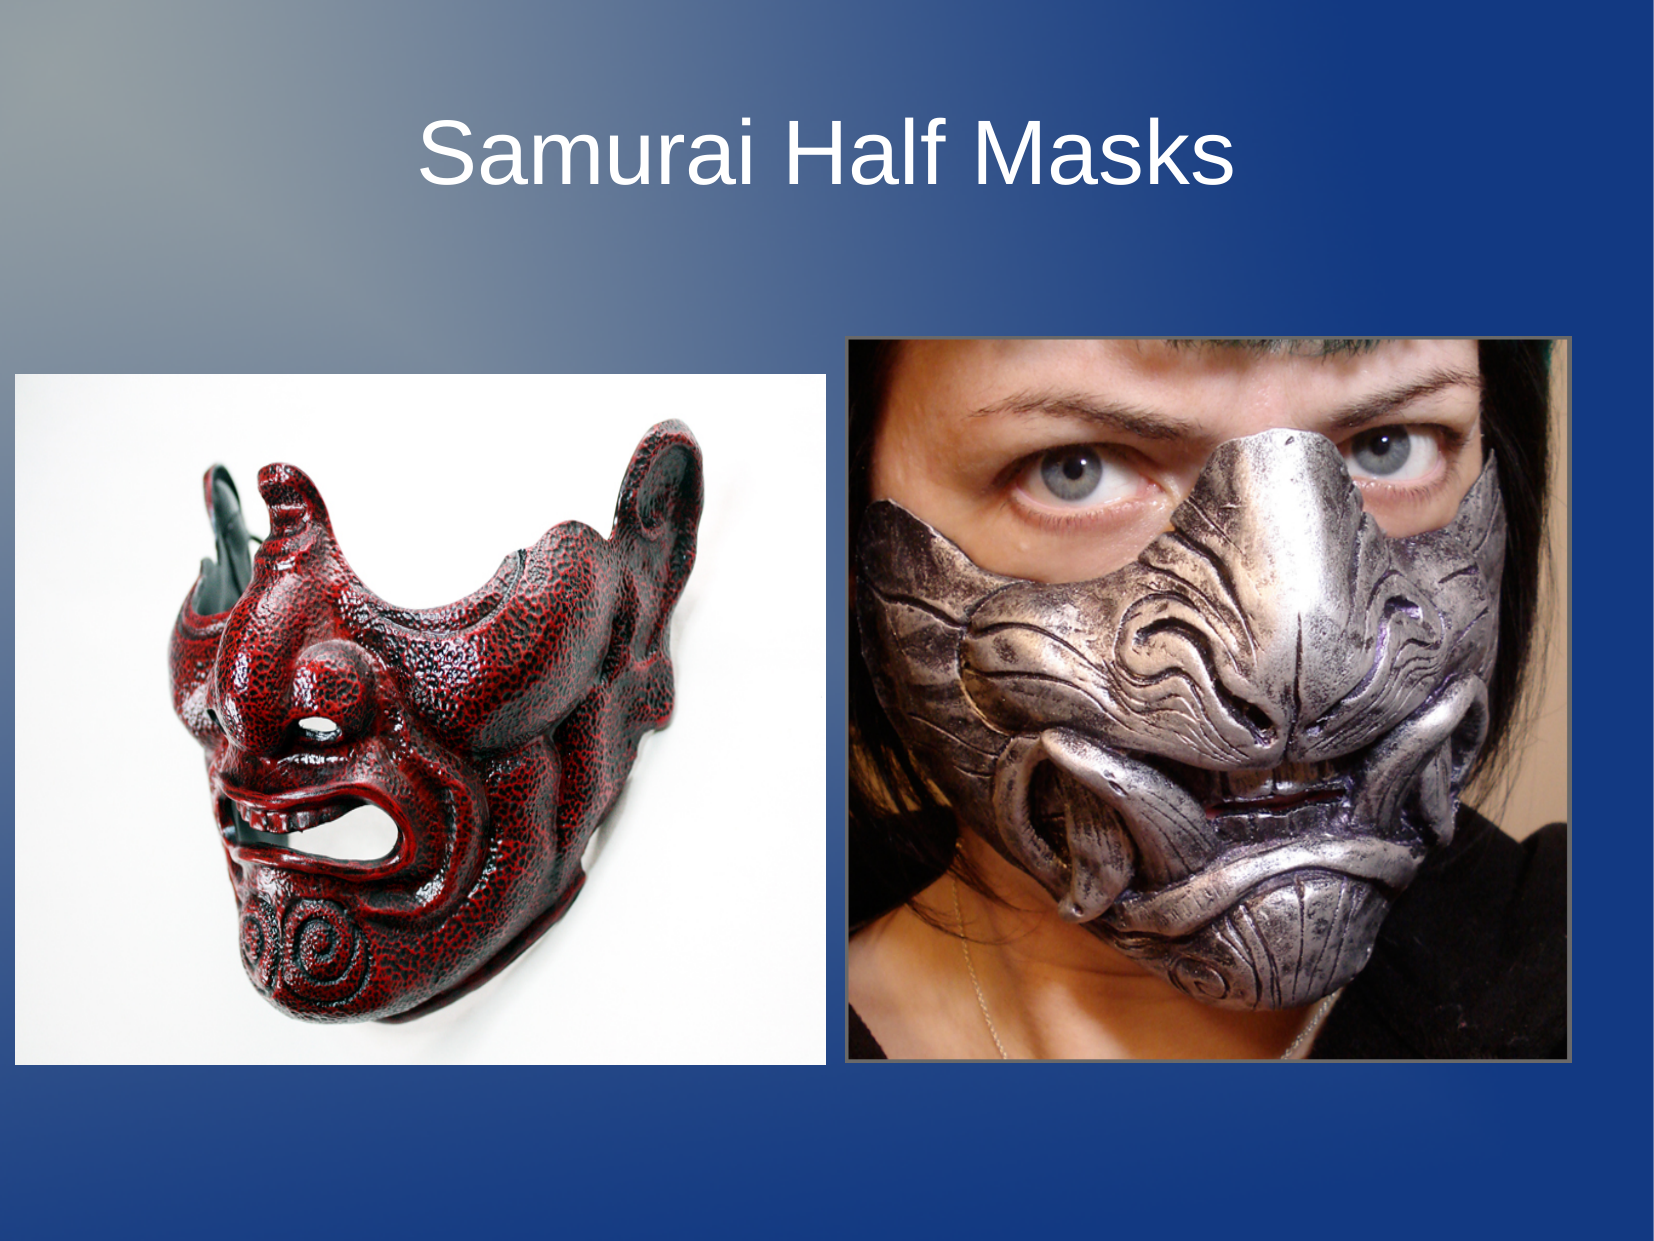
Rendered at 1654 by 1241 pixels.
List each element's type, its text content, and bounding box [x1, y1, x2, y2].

title Samurai Half Masks [82, 49, 1571, 257]
picture [0, 0, 1654, 1241]
